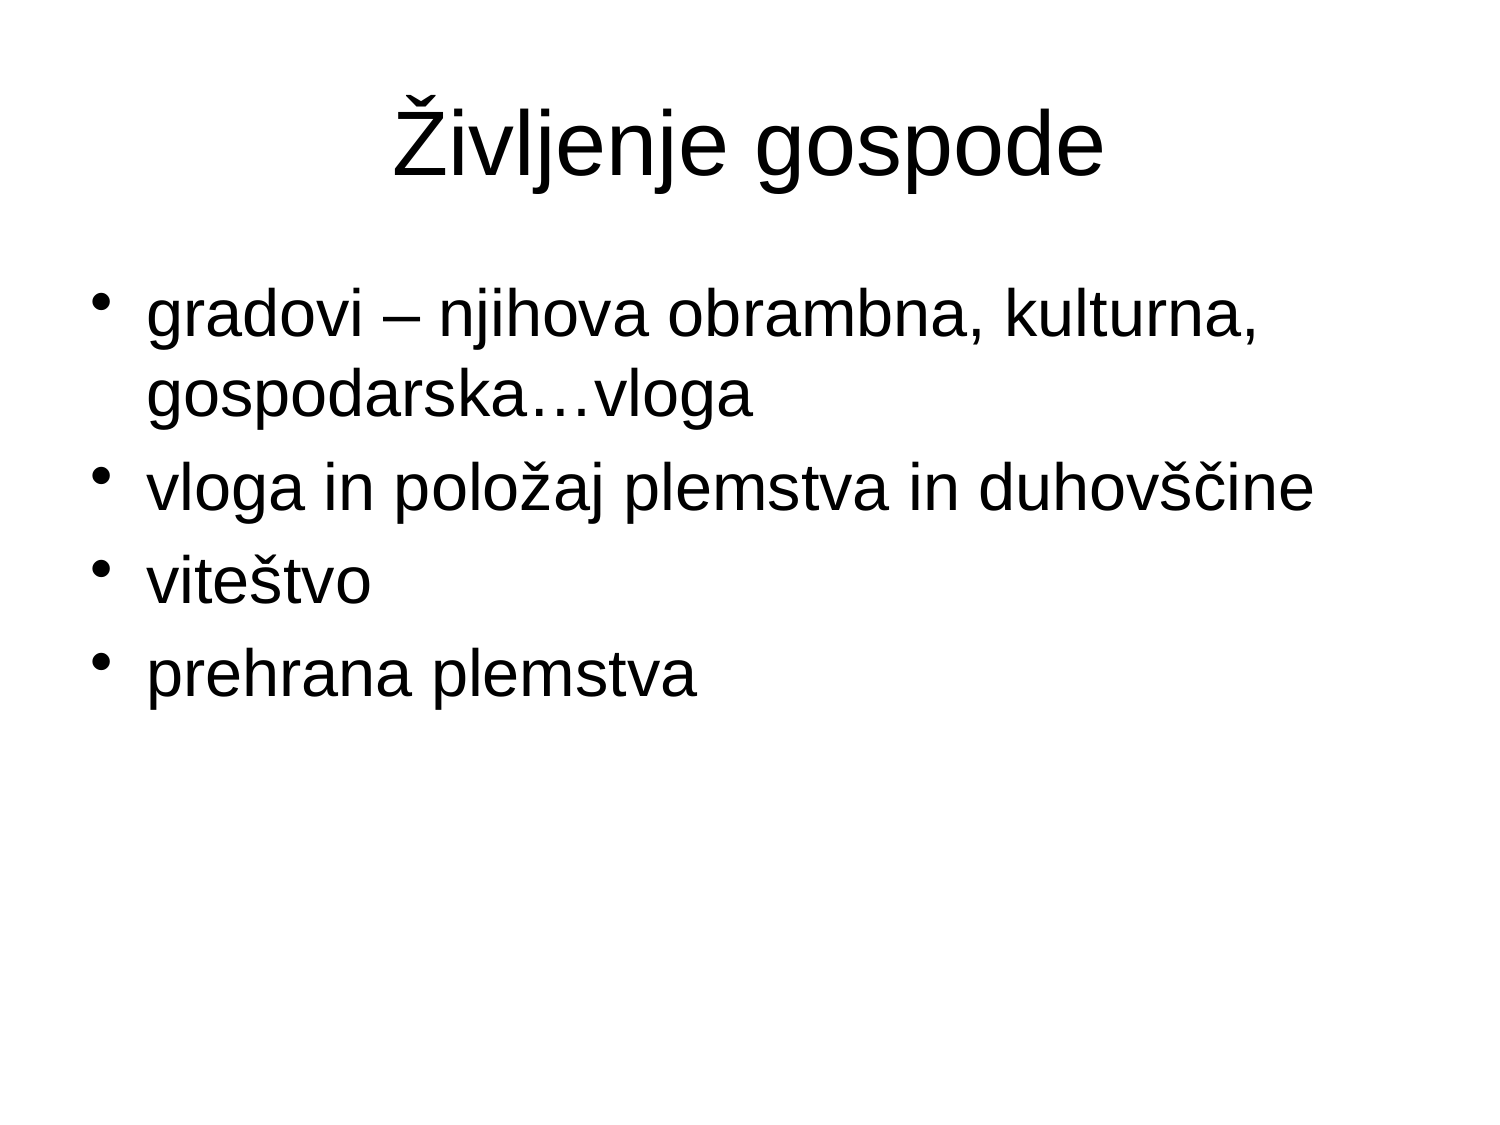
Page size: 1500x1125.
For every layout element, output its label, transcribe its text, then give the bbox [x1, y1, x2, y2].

list gradovi – njihova obrambna, kulturna, gospodarska…vloga vloga in položaj plemstva in duhovščine viteštvo prehrana plemstva [75, 262, 1425, 1005]
title Življenje gospode [75, 45, 1425, 233]
